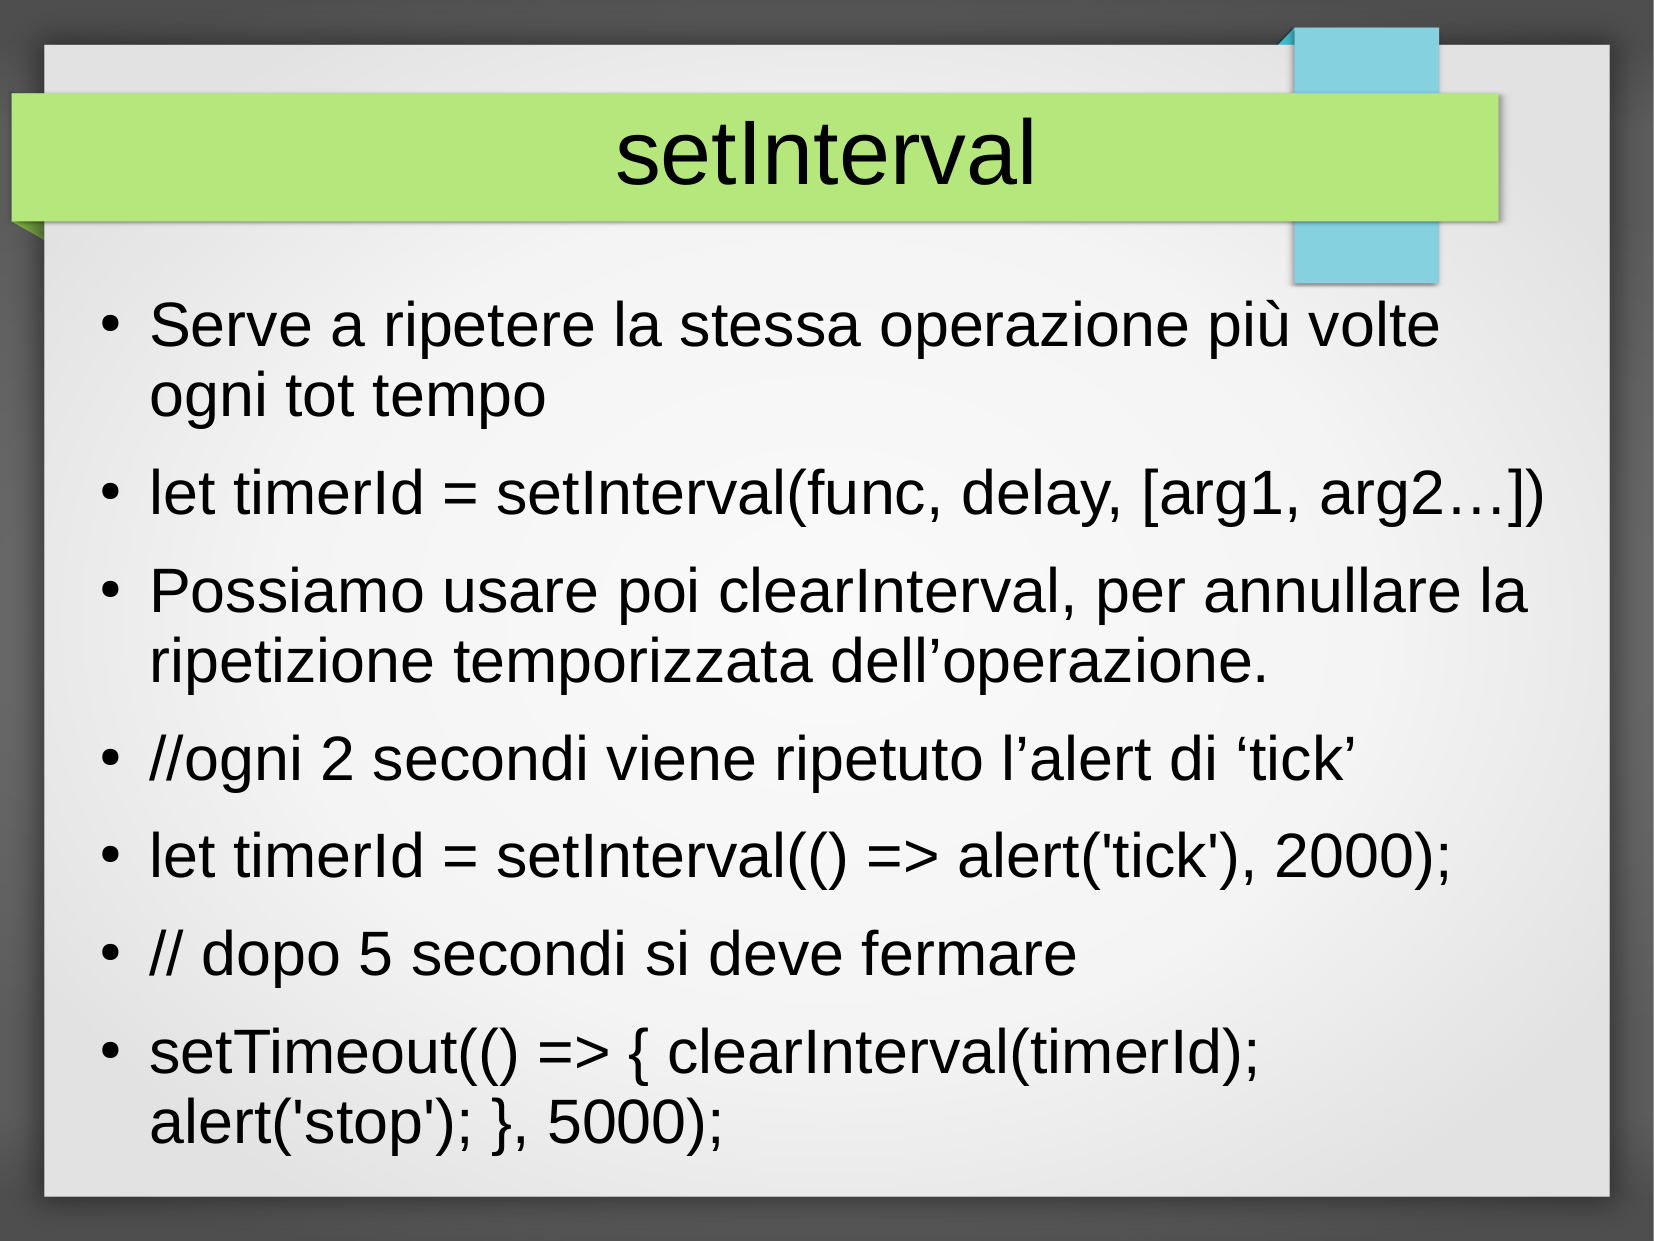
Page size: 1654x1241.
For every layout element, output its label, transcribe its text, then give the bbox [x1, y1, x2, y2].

list Serve a ripetere la stessa operazione più volte ogni tot tempo let timerId = setInterval(func, delay, [arg1, arg2…]) Possiamo usare poi clearInterval, per annullare la ripetizione temporizzata dell’operazione. //ogni 2 secondi viene ripetuto l’alert di ‘tick’ let timerId = setInterval(() => alert('tick'), 2000); // dopo 5 secondi si deve fermare setTimeout(() => { clearInterval(timerId); alert('stop'); }, 5000); [82, 290, 1571, 1170]
title setInterval [82, 49, 1571, 257]
picture [0, 0, 1654, 1241]
